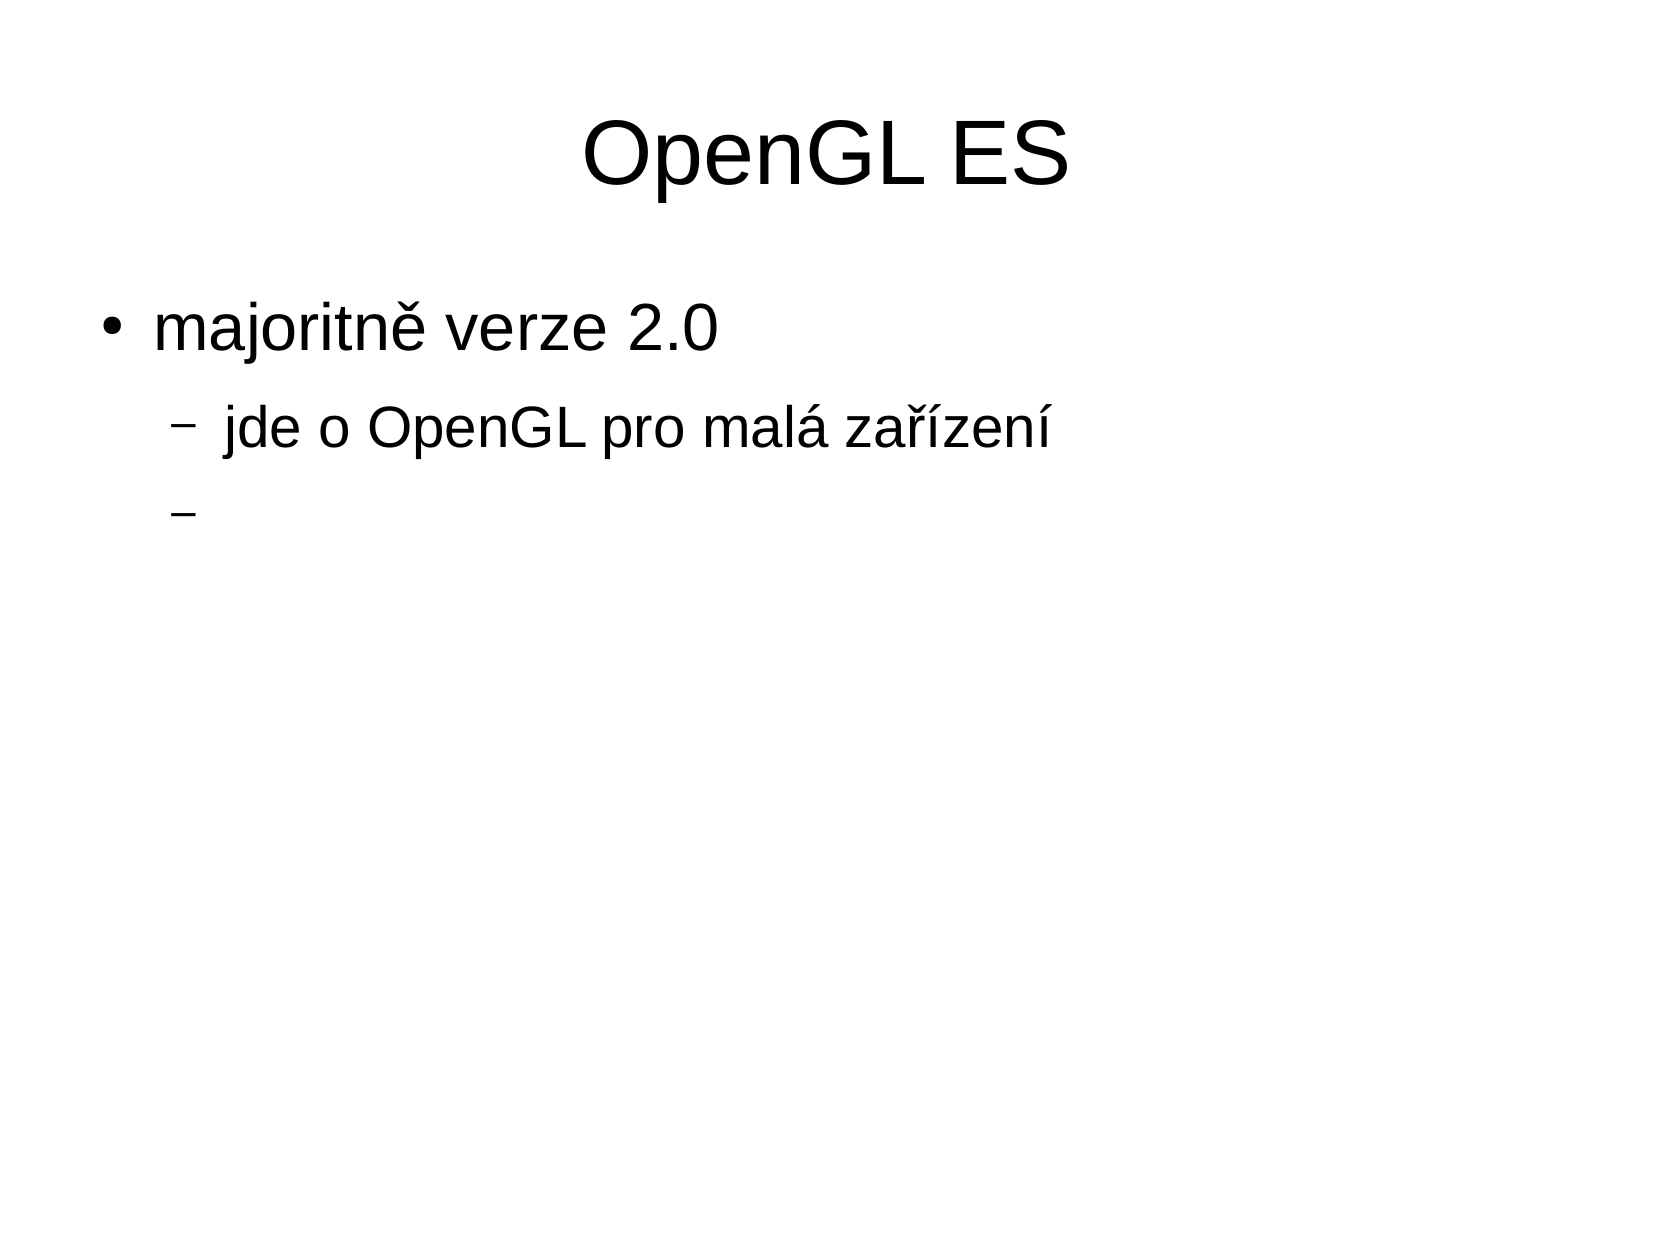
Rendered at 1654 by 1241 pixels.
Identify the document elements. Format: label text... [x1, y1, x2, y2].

list majoritně verze 2.0 jde o OpenGL pro malá zařízení [82, 290, 1571, 1010]
title OpenGL ES [82, 49, 1571, 257]
